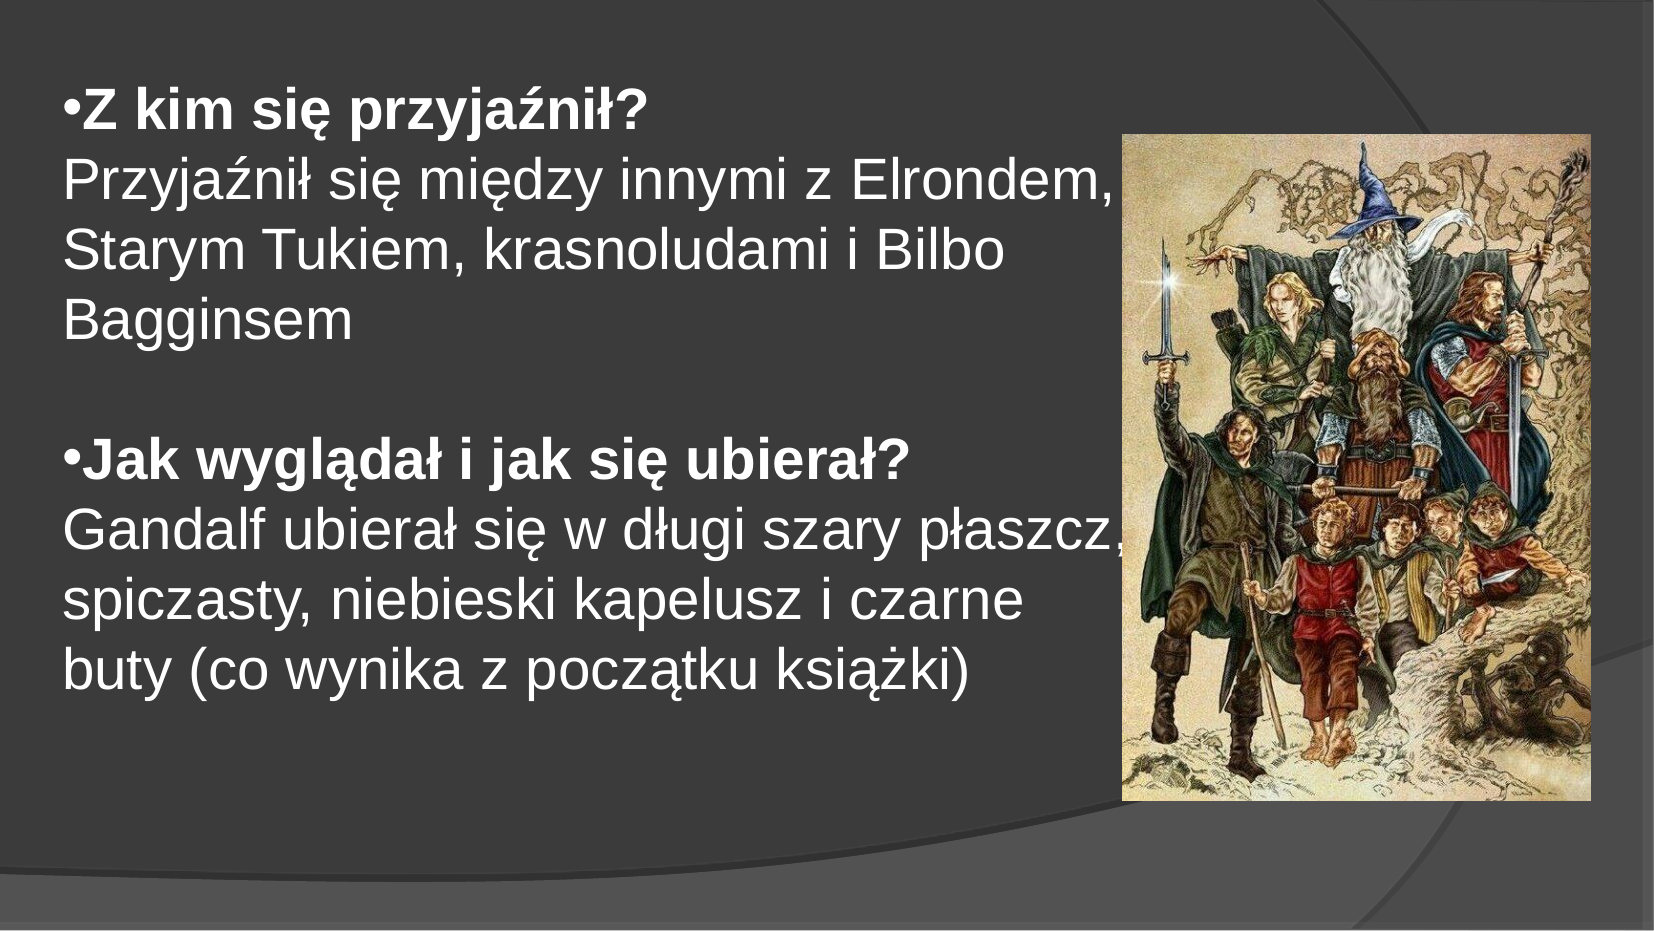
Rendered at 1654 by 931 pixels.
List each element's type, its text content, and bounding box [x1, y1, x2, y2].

text_box Z kim się przyjaźnił? Przyjaźnił się między innymi z Elrondem, Starym Tukiem, krasnoludami i Bilbo Bagginsem Jak wyglądał i jak się ubierał? Gandalf ubierał się w długi szary płaszcz, spiczasty, niebieski kapelusz i czarne buty (co wynika z początku książki) [47, 63, 1158, 708]
picture [1122, 134, 1591, 801]
